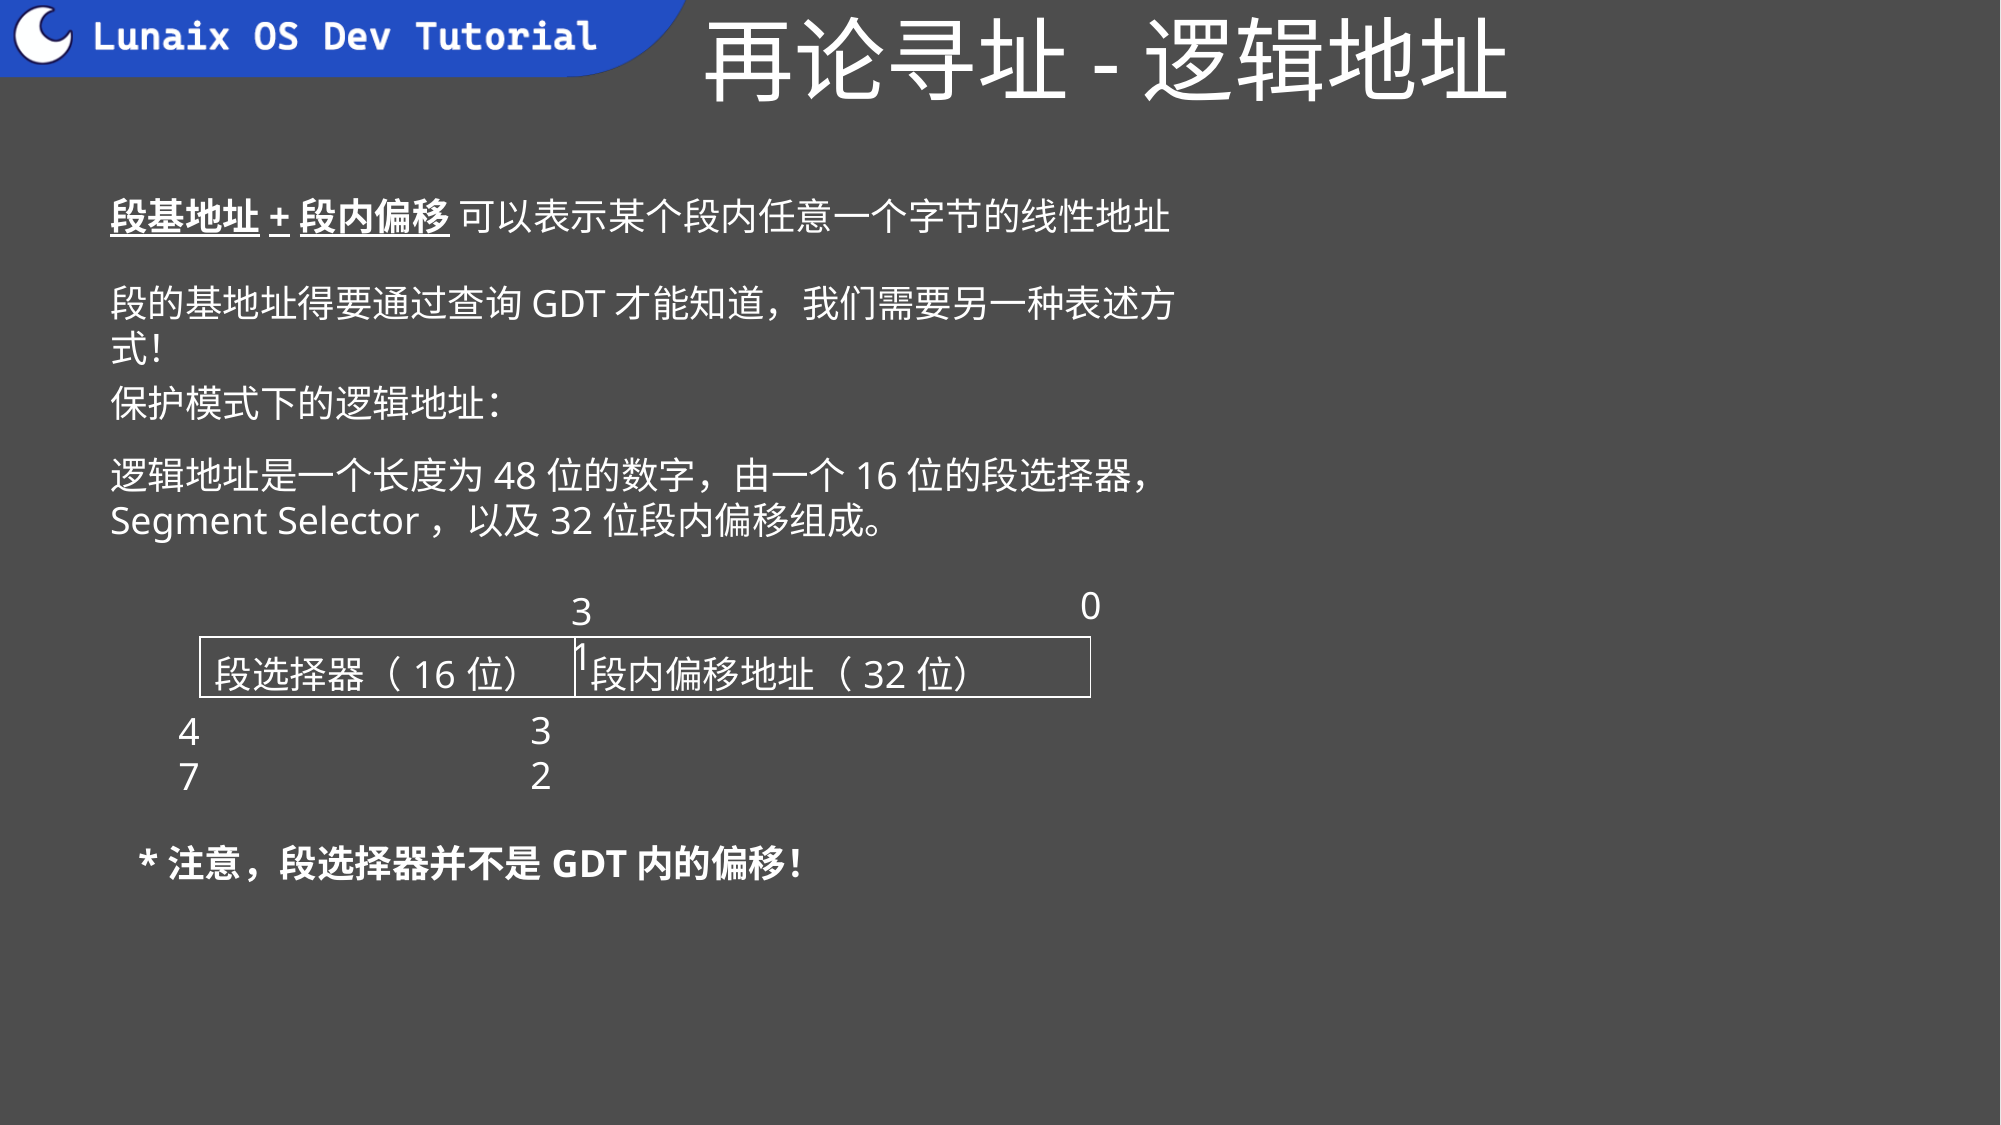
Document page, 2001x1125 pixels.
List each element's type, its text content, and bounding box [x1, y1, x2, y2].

table_header 段内偏移地址（32位） [576, 638, 1090, 696]
text_box 47 [163, 700, 236, 806]
text_box 32 [515, 700, 588, 805]
text_box 0 [1065, 574, 1112, 635]
text_box 段基地址+段内偏移 可以表示某个段内任意一个字节的线性地址 [95, 185, 1429, 246]
text_box 逻辑地址是一个长度为48位的数字，由一个16位的段选择器，Segment Selector，以及32位段内偏移组成。 [95, 444, 1153, 550]
text_box 段的基地址得要通过查询GDT才能知道，我们需要另一种表述方式！ [95, 272, 1227, 378]
picture [0, 0, 2001, 1125]
text_box *注意，段选择器并不是GDT内的偏移！ [123, 832, 1139, 893]
text_box 保护模式下的逻辑地址： [95, 372, 575, 433]
title 再论寻址-逻辑地址 [687, 0, 1839, 130]
text_box 31 [556, 580, 629, 686]
table_header 段选择器（16位） [201, 638, 574, 696]
